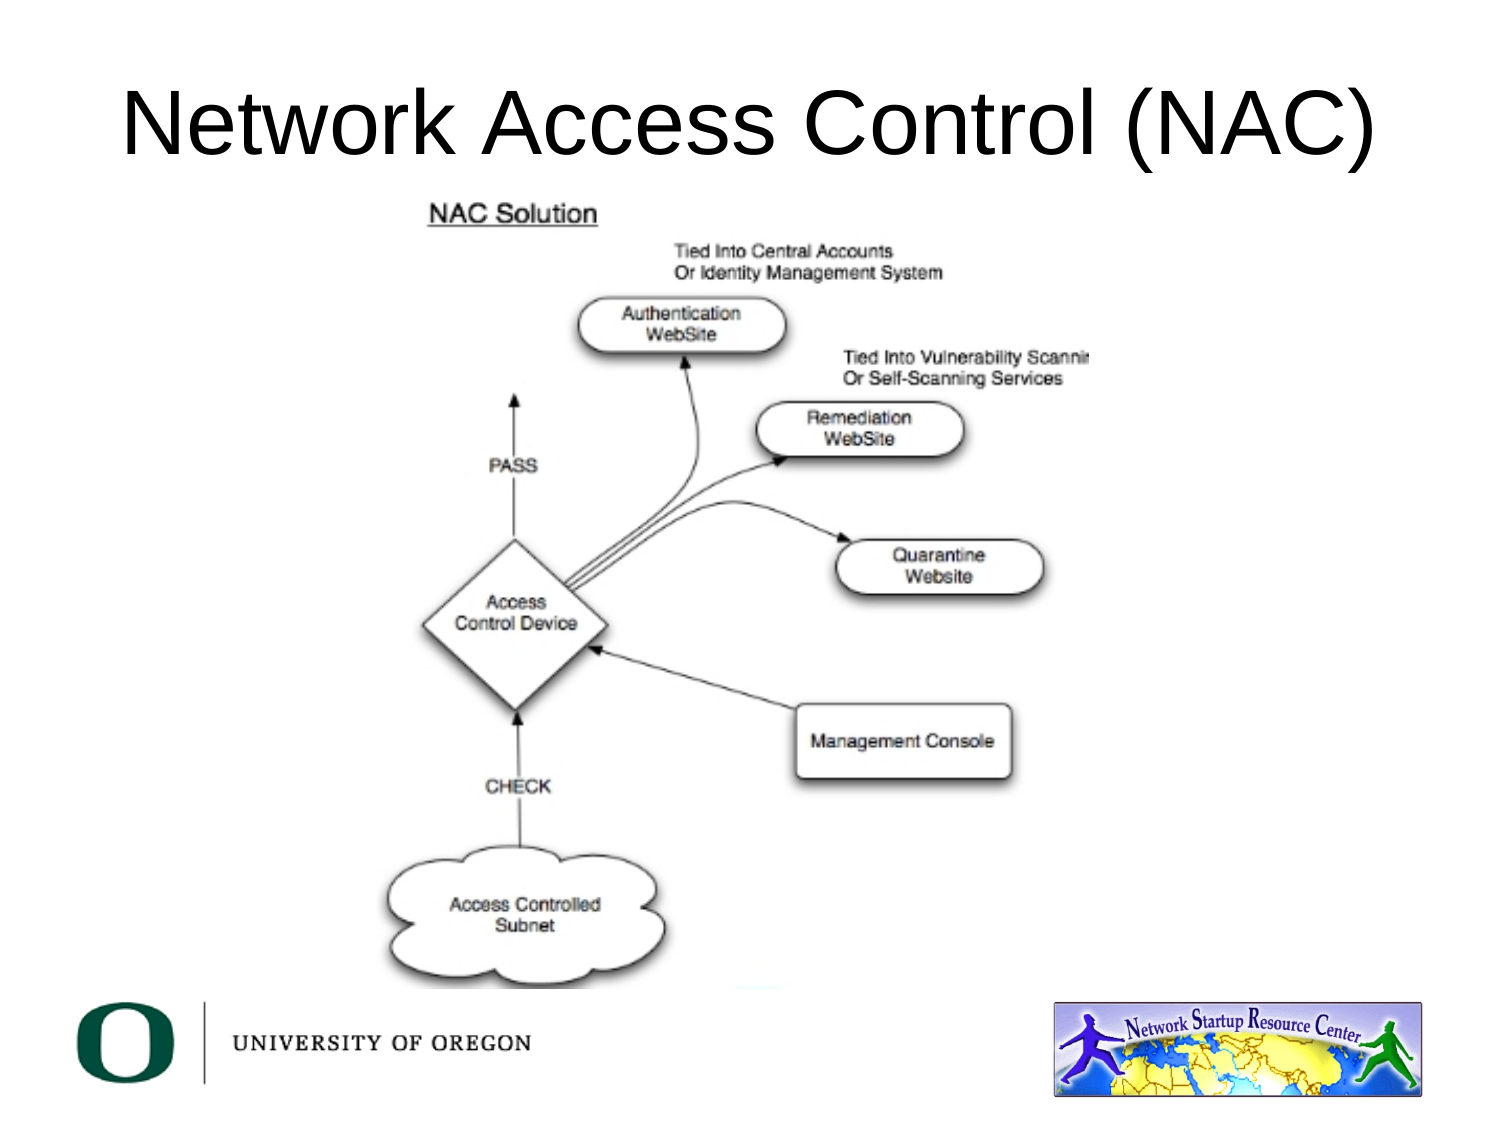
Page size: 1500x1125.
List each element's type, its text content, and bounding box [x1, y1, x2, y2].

picture [62, 998, 546, 1088]
title Network Access Control (NAC) [75, 45, 1426, 201]
picture [375, 201, 1089, 989]
picture [1050, 999, 1426, 1100]
